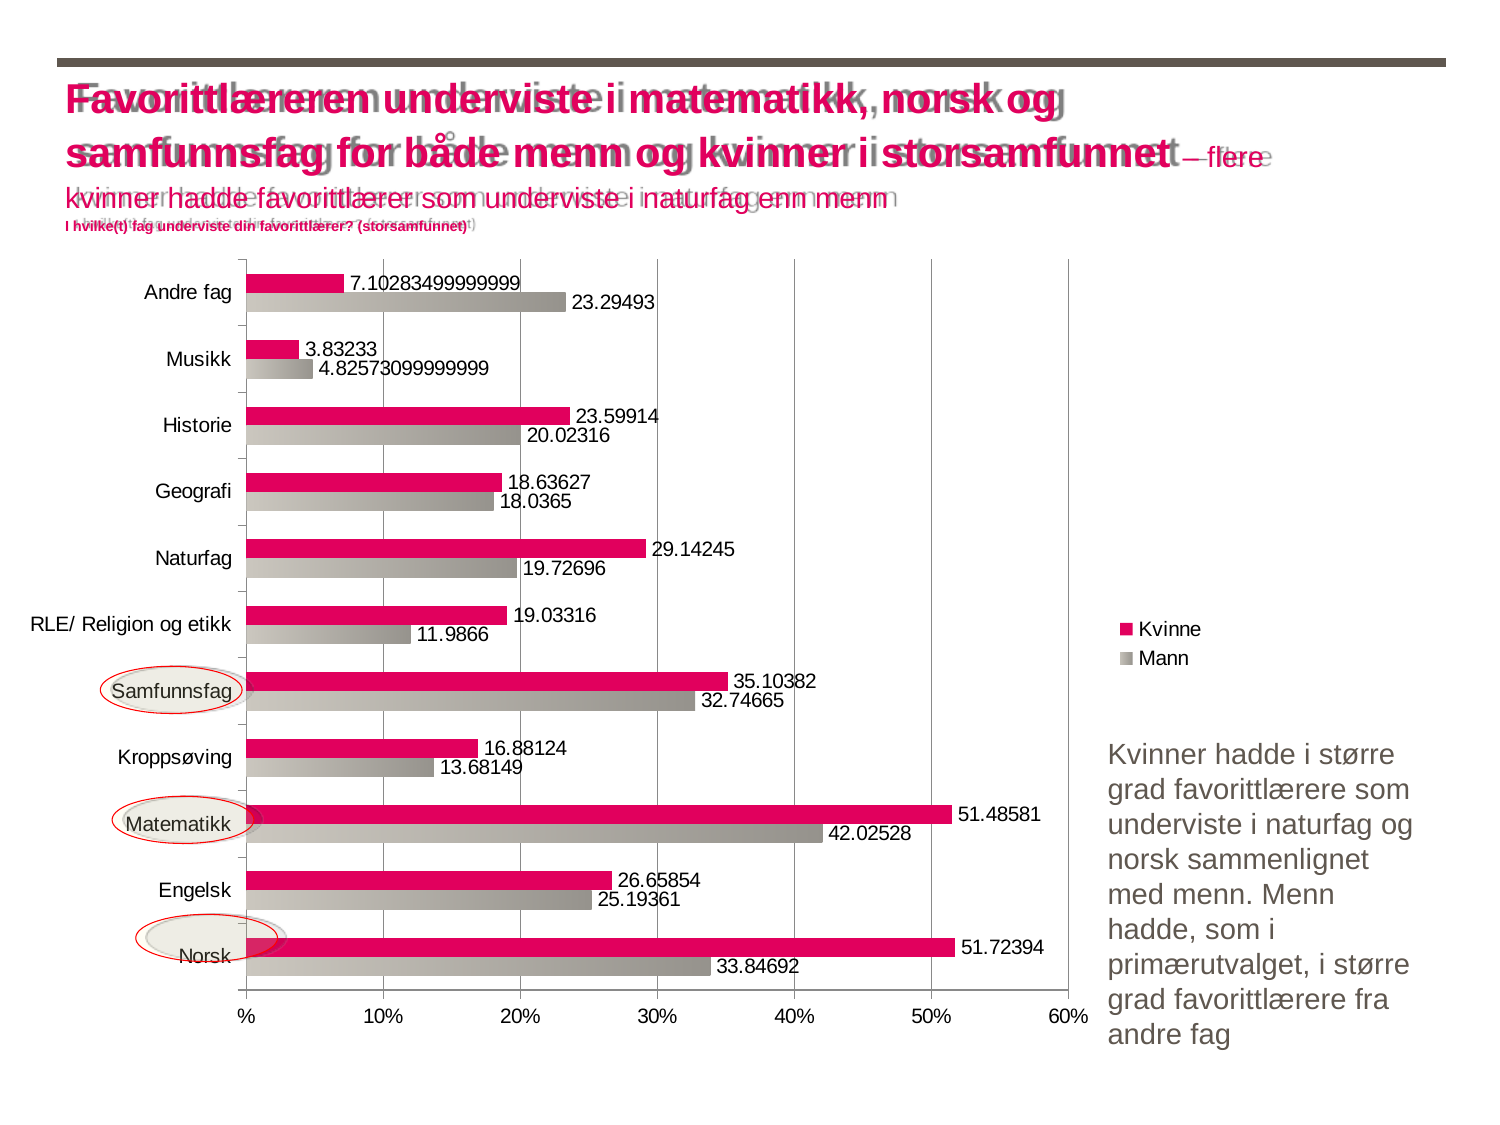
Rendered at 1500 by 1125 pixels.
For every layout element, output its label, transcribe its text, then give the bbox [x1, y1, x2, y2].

chart [5, 243, 1221, 1045]
title Favorittlæreren underviste i matematikk, norsk og samfunnsfag for både menn og kvinner i storsamfunnet – flere kvinner hadde favorittlærer som underviste i naturfag enn menn I hvilke(t) fag underviste din favorittlærer? (storsamfunnet) [64, 66, 1329, 234]
text_box [112, 796, 254, 844]
text_box [100, 666, 243, 714]
text_box [135, 914, 278, 962]
text_box Kvinner hadde i større grad favorittlærere som underviste i naturfag og norsk sammenlignet med menn. Menn hadde, som i primærutvalget, i større grad favorittlærere fra andre fag [1092, 727, 1447, 1026]
